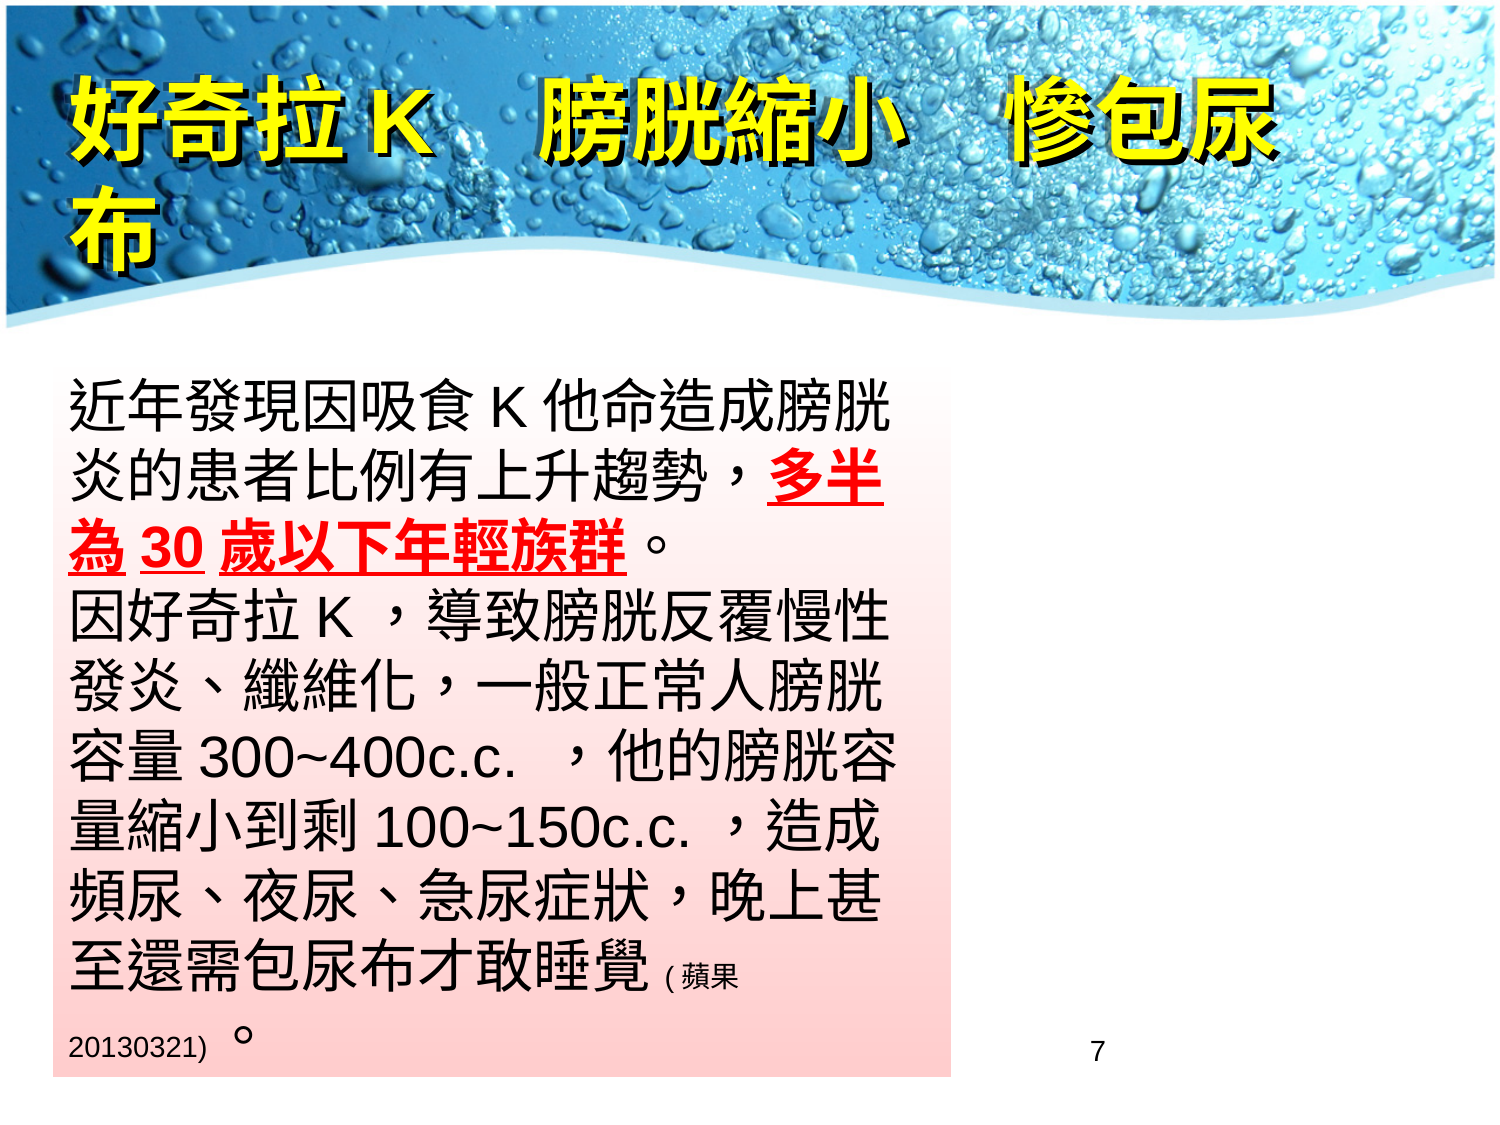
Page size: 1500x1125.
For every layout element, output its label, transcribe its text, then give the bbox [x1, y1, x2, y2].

text_box [1074, 1024, 1426, 1103]
text_box 近年發現因吸食K他命造成膀胱炎的患者比例有上升趨勢，多半為30歲以下年輕族群。 因好奇拉K，導致膀胱反覆慢性發炎、纖維化，一般正常人膀胱容量300~400c.c. ，他的膀胱容量縮小到剩100~150c.c.，造成頻尿、夜尿、急尿症狀，晚上甚至還需包尿布才敢睡覺(蘋果20130321)。 [53, 361, 951, 1014]
text_box 好奇拉K 膀胱縮小 慘包尿布 [53, 54, 1317, 181]
picture [0, 0, 1500, 1125]
